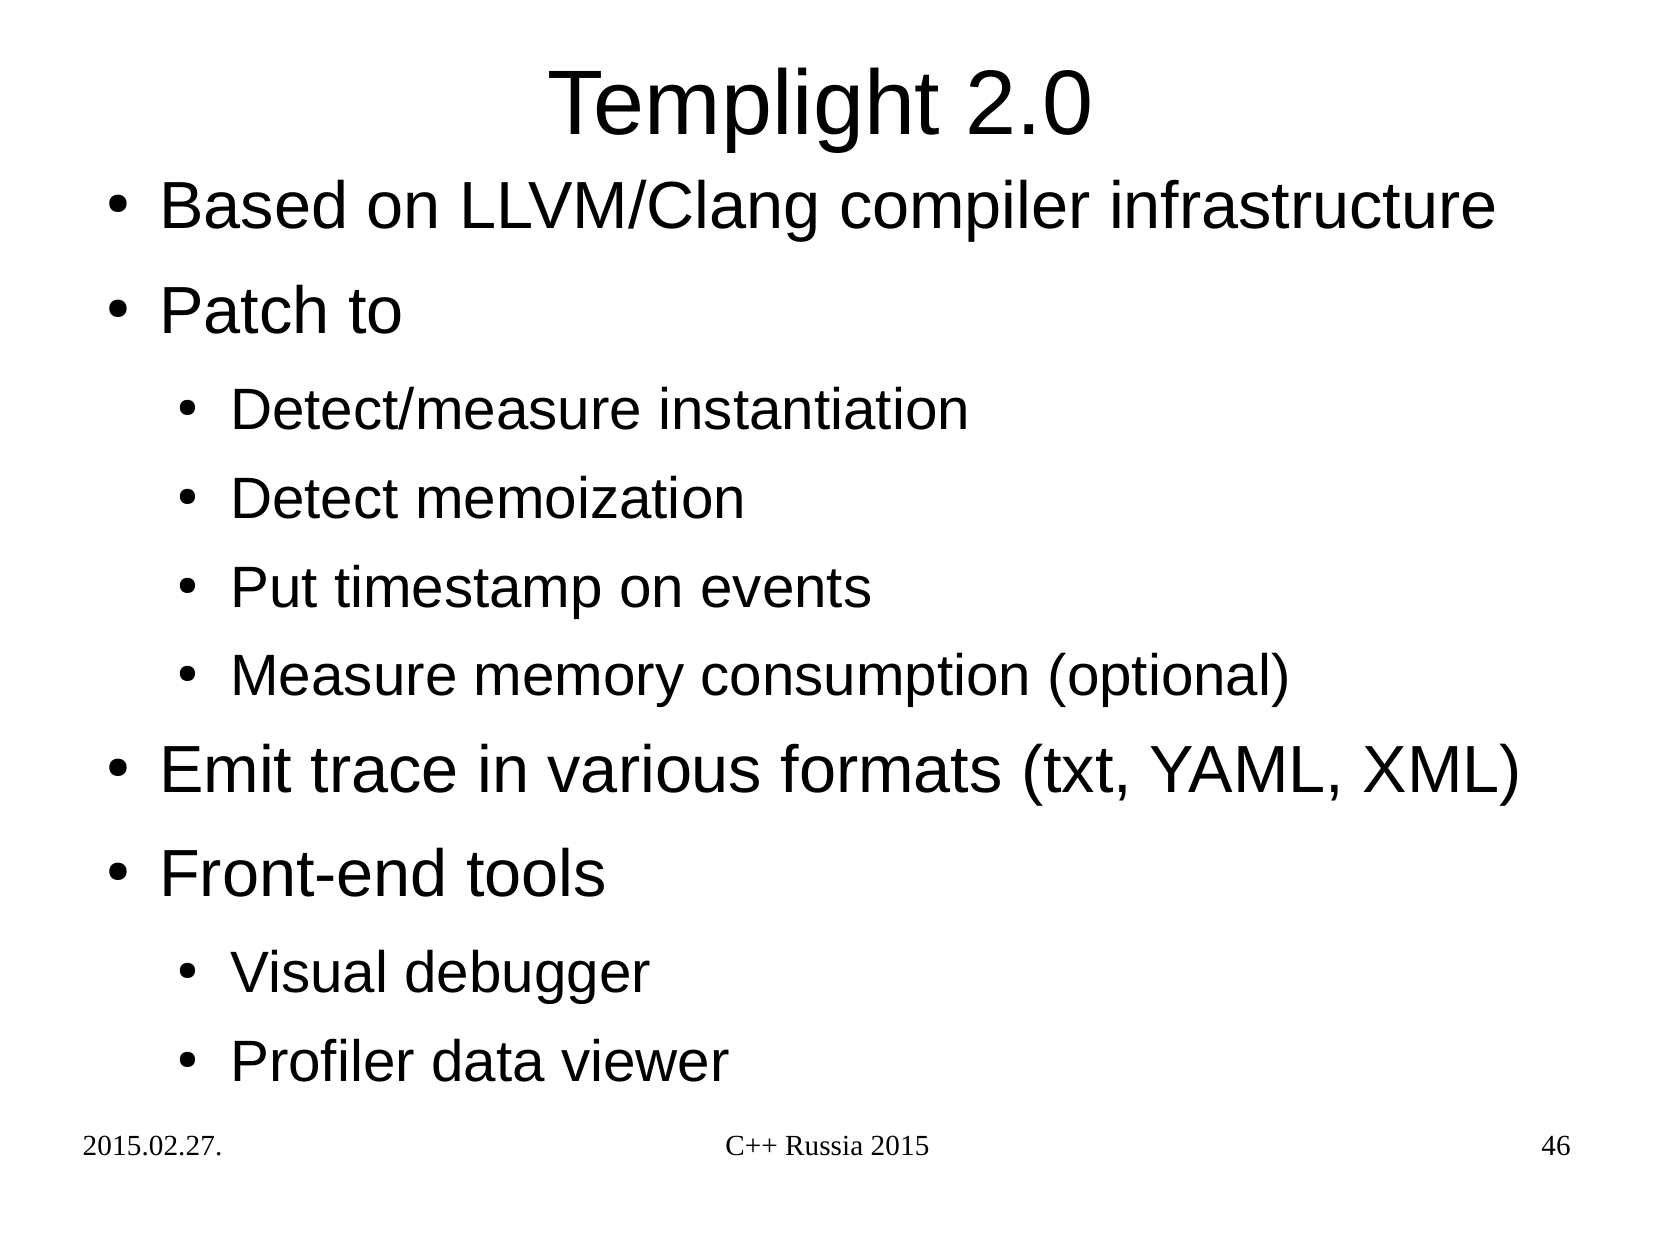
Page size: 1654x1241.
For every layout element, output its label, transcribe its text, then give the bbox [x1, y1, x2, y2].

title Templight 2.0 [76, 0, 1565, 207]
list Based on LLVM/Clang compiler infrastructure Patch to Detect/measure instantiation Detect memoization Put timestamp on events Measure memory consumption (optional) Emit trace in various formats (txt, YAML, XML) Front-end tools Visual debugger Profiler data viewer [88, 168, 1577, 1093]
